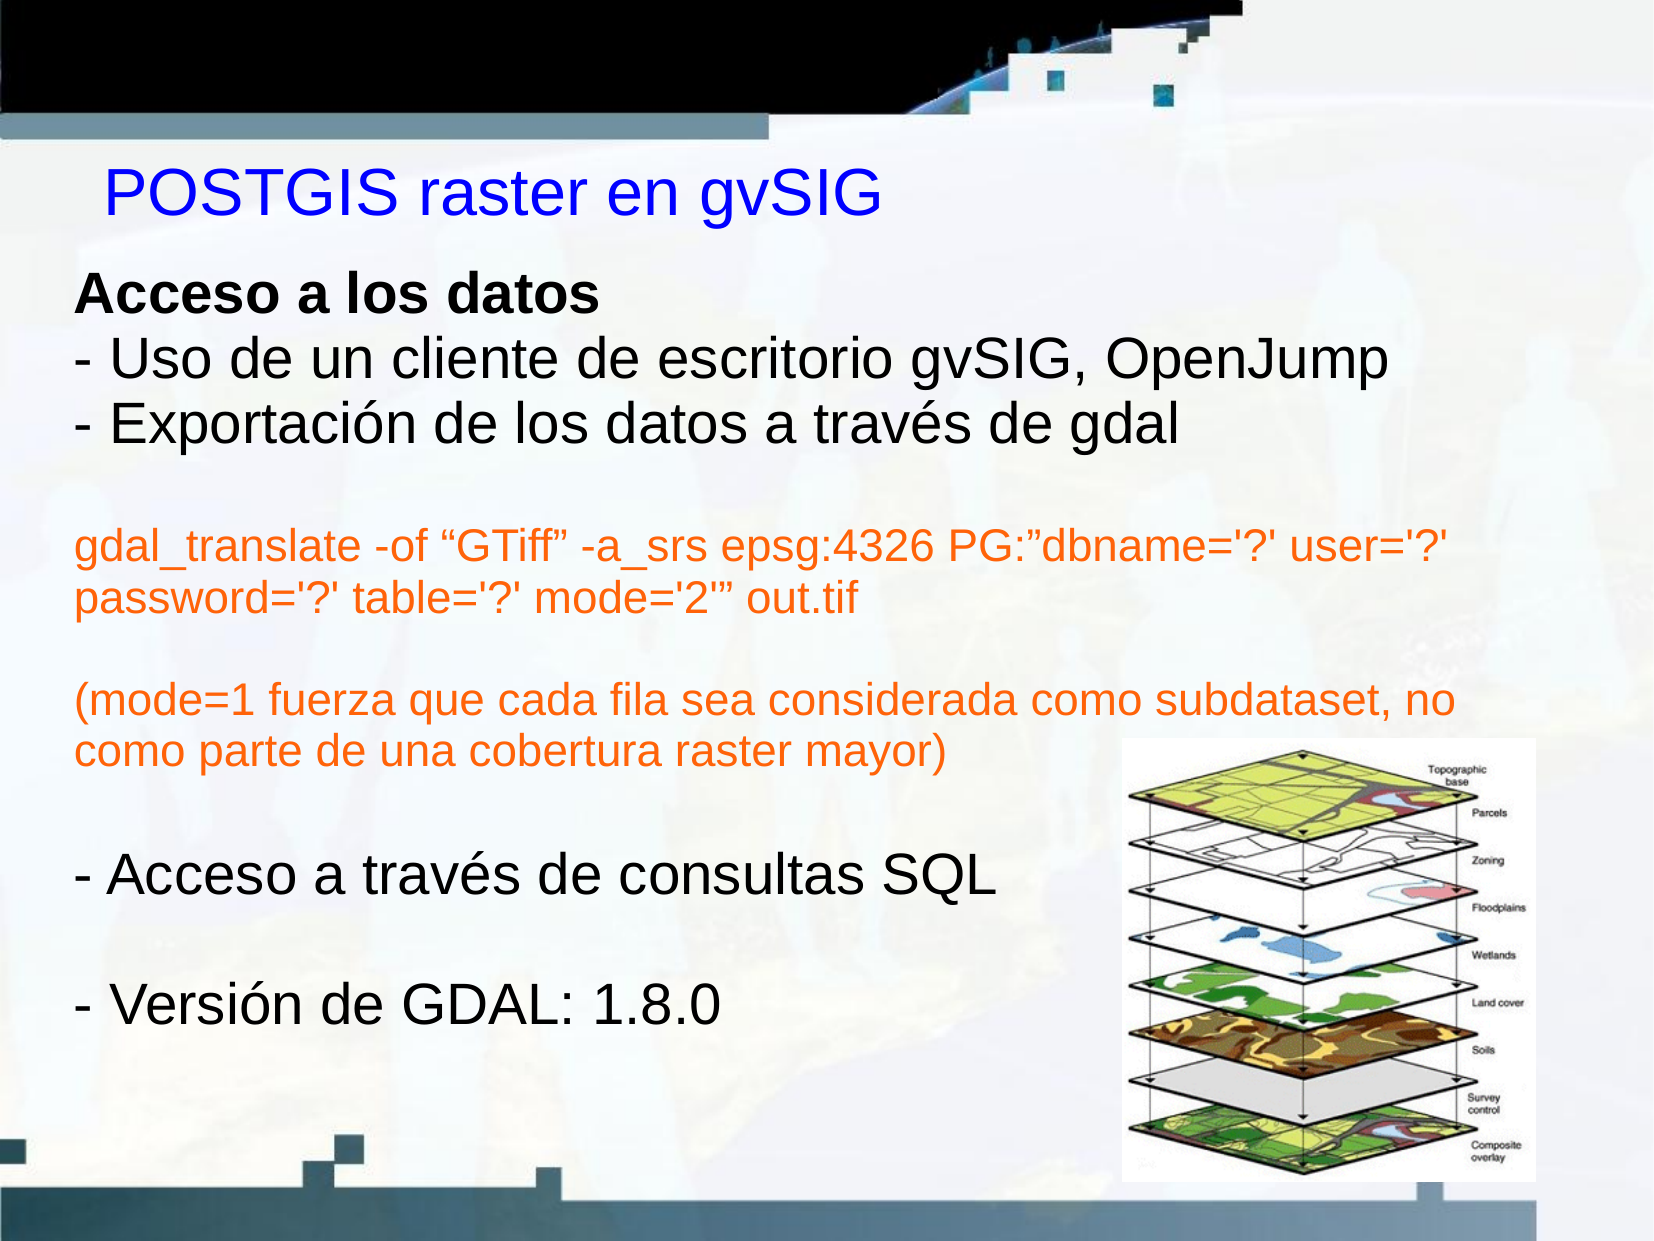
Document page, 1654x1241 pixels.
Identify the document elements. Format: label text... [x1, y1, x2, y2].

text_box Acceso a los datos - Uso de un cliente de escritorio gvSIG, OpenJump - Exportación de los datos a través de gdal gdal_translate -of “GTiff” -a_srs epsg:4326 PG:”dbname='?' user='?' password='?' table='?' mode='2'” out.tif (mode=1 fuerza que cada fila sea considerada como subdataset, no como parte de una cobertura raster mayor) - Acceso a través de consultas SQL - Versión de GDAL: 1.8.0 [59, 252, 1595, 1241]
picture [0, 0, 1654, 1241]
text_box POSTGIS raster en gvSIG [88, 147, 916, 238]
picture [1122, 738, 1536, 1182]
